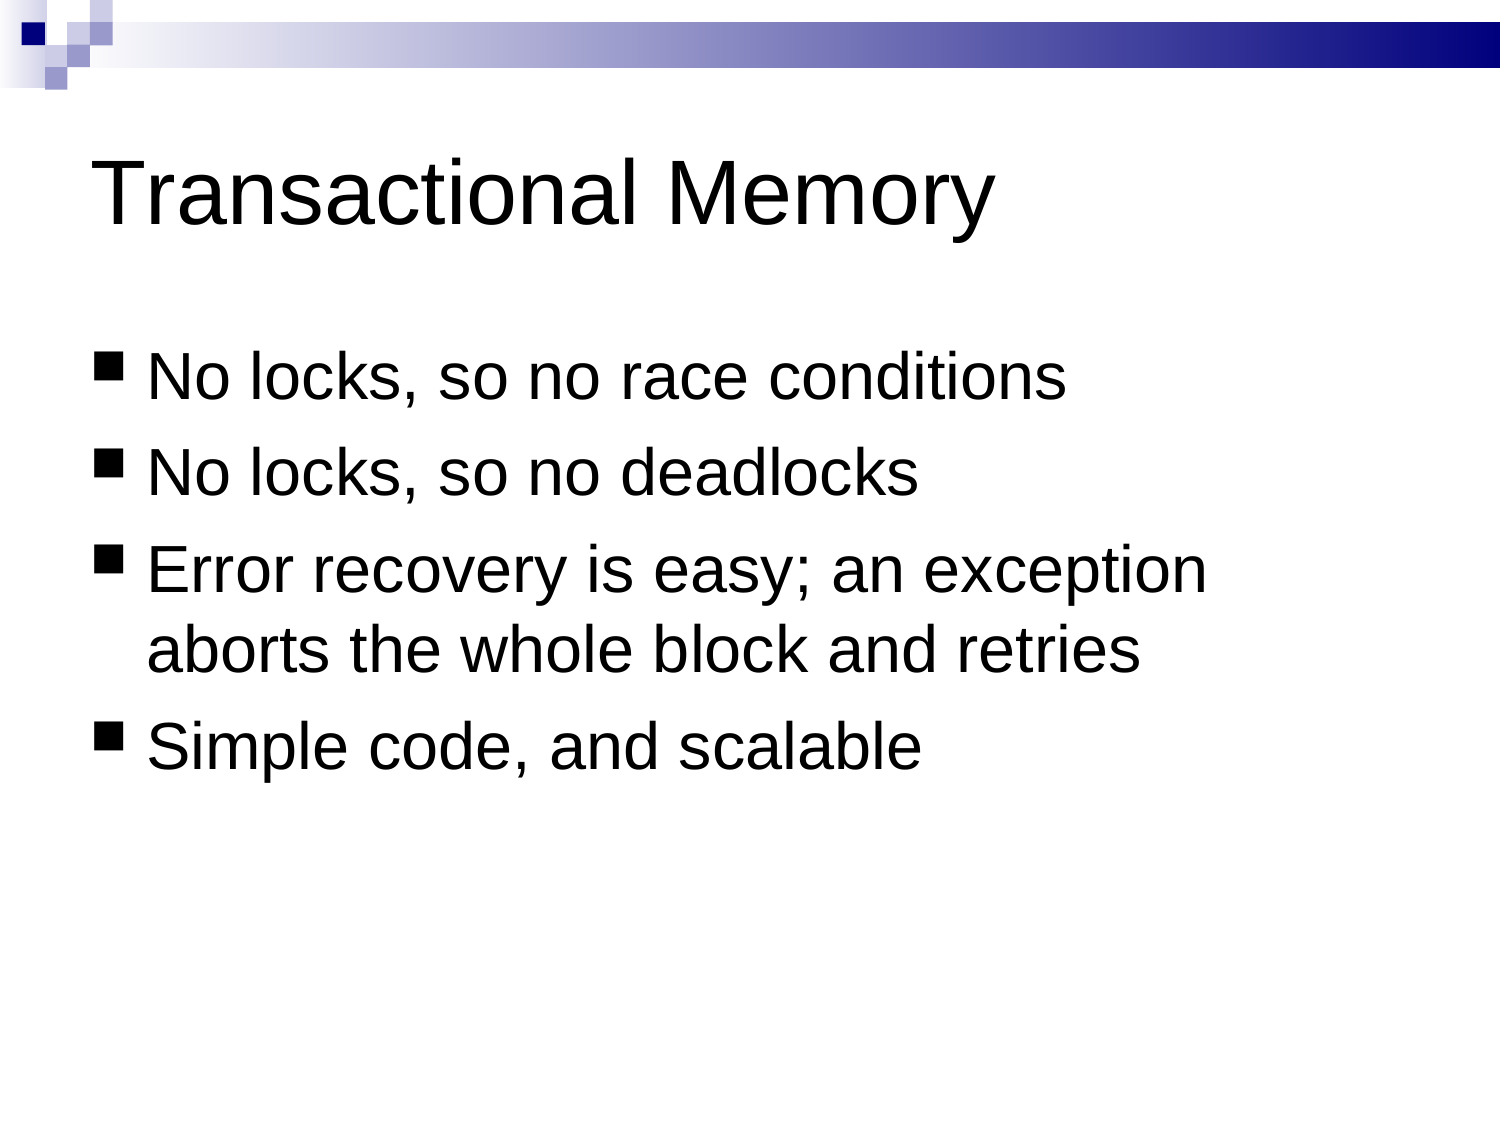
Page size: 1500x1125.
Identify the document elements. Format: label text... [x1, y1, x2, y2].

list No locks, so no race conditions No locks, so no deadlocks Error recovery is easy; an exception aborts the whole block and retries Simple code, and scalable [75, 324, 1426, 963]
title Transactional Memory [75, 75, 1426, 301]
